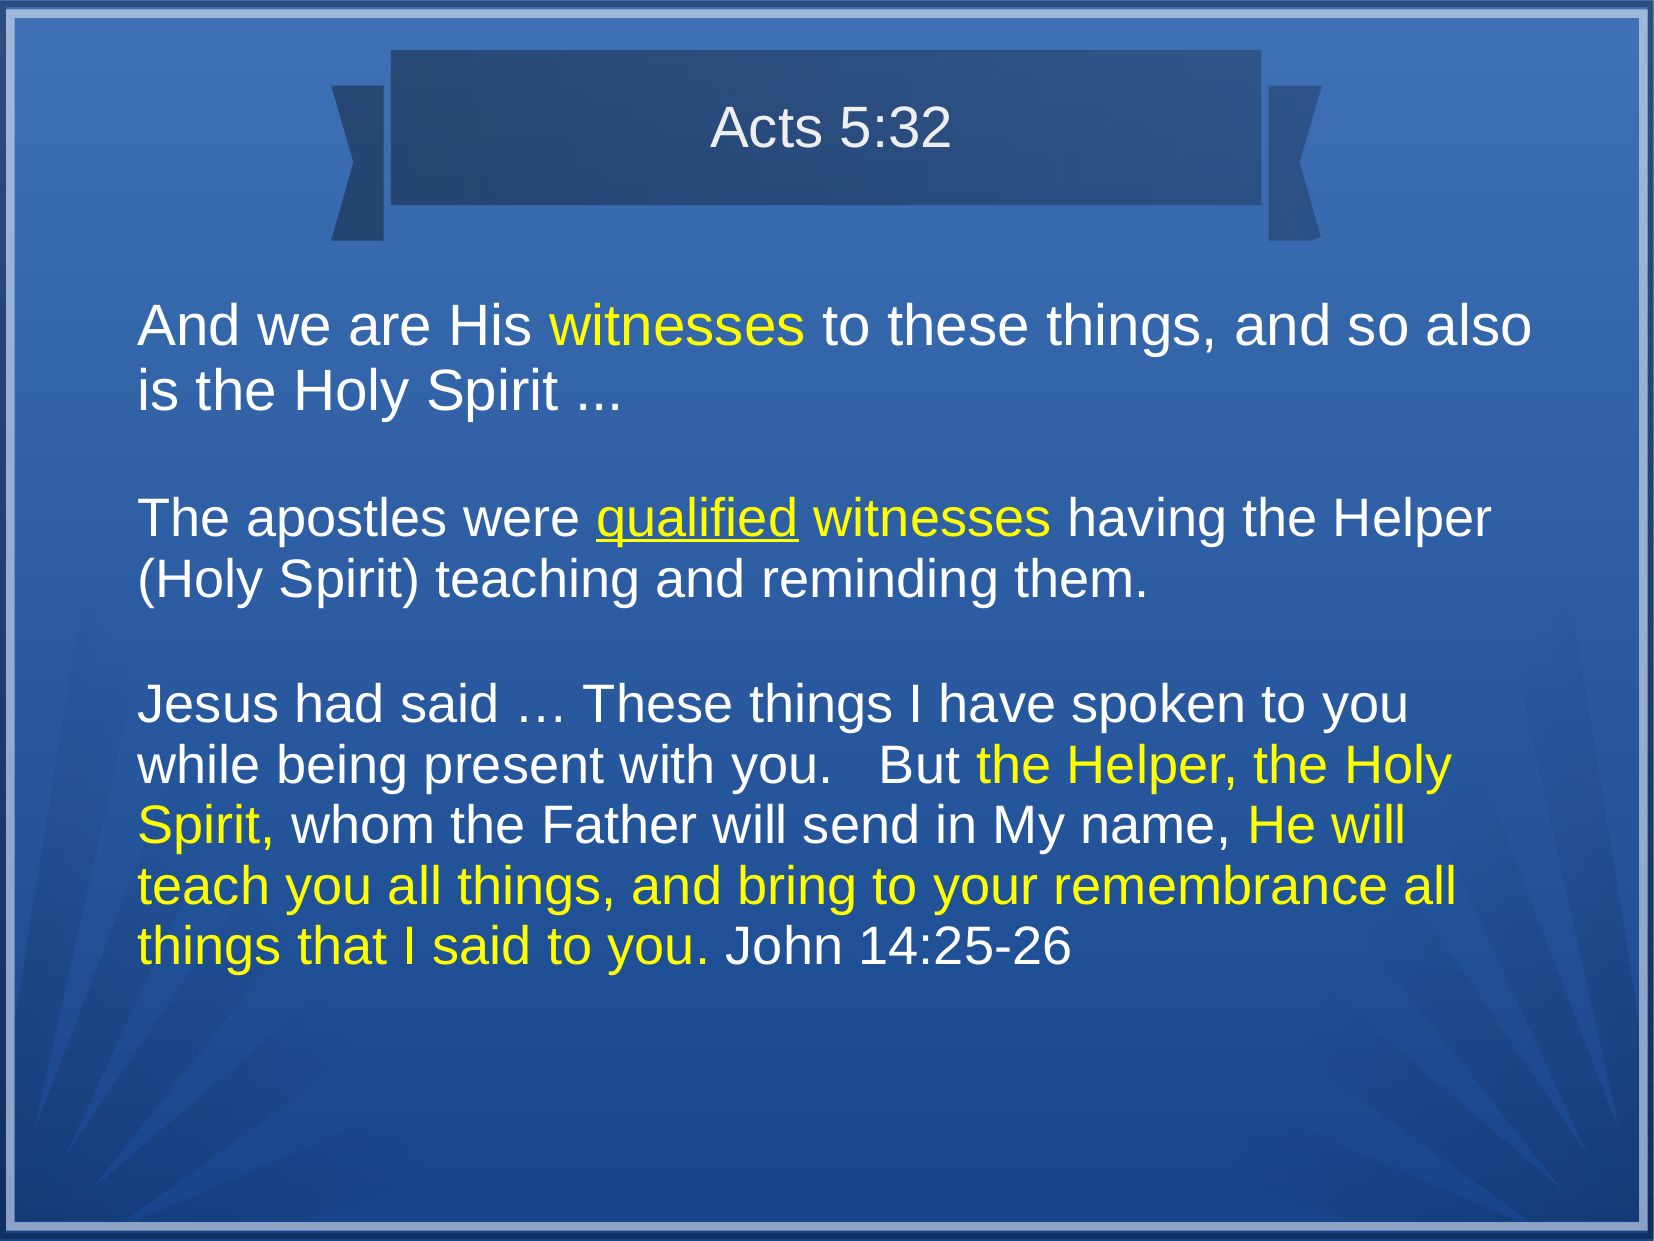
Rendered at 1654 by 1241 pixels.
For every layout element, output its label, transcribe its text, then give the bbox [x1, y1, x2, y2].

text_box And we are His witnesses to these things, and so also is the Holy Spirit ... The apostles were qualified witnesses having the Helper (Holy Spirit) teaching and reminding them. Jesus had said … These things I have spoken to you while being present with you. But the Helper, the Holy Spirit, whom the Father will send in My name, He will teach you all things, and bring to your remembrance all things that I said to you. John 14:25-26 [122, 285, 1560, 1241]
text_box Acts 5:32 [576, 73, 1087, 182]
